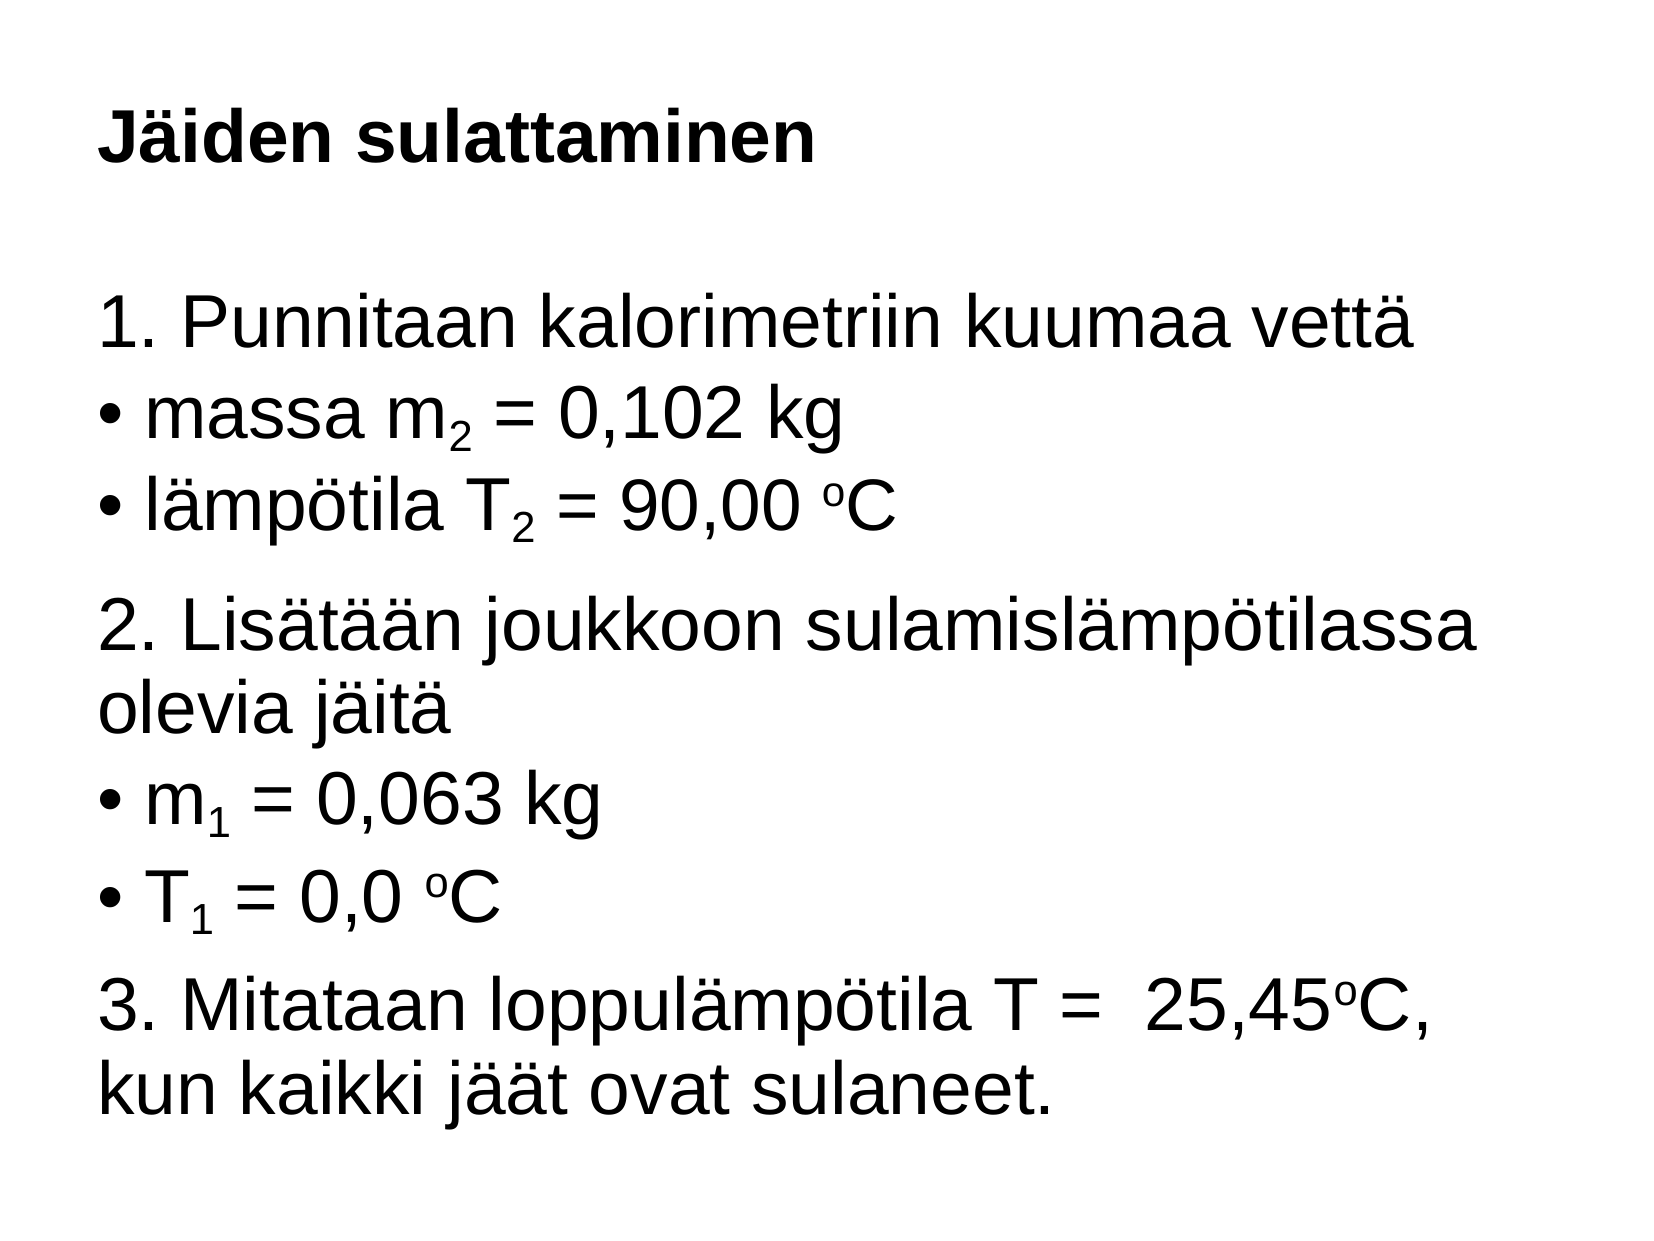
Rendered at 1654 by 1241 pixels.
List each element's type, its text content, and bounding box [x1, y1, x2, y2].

text_box Jäiden sulattaminen 1. Punnitaan kalorimetriin kuumaa vettä • massa m2 = 0,102 kg • lämpötila T2 = 90,00 oC 2. Lisätään joukkoon sulamislämpötilassa olevia jäitä • m1 = 0,063 kg • T1 = 0,0 oC 3. Mitataan loppulämpötila T = 25,45oC, kun kaikki jäät ovat sulaneet. [82, 82, 1501, 1155]
